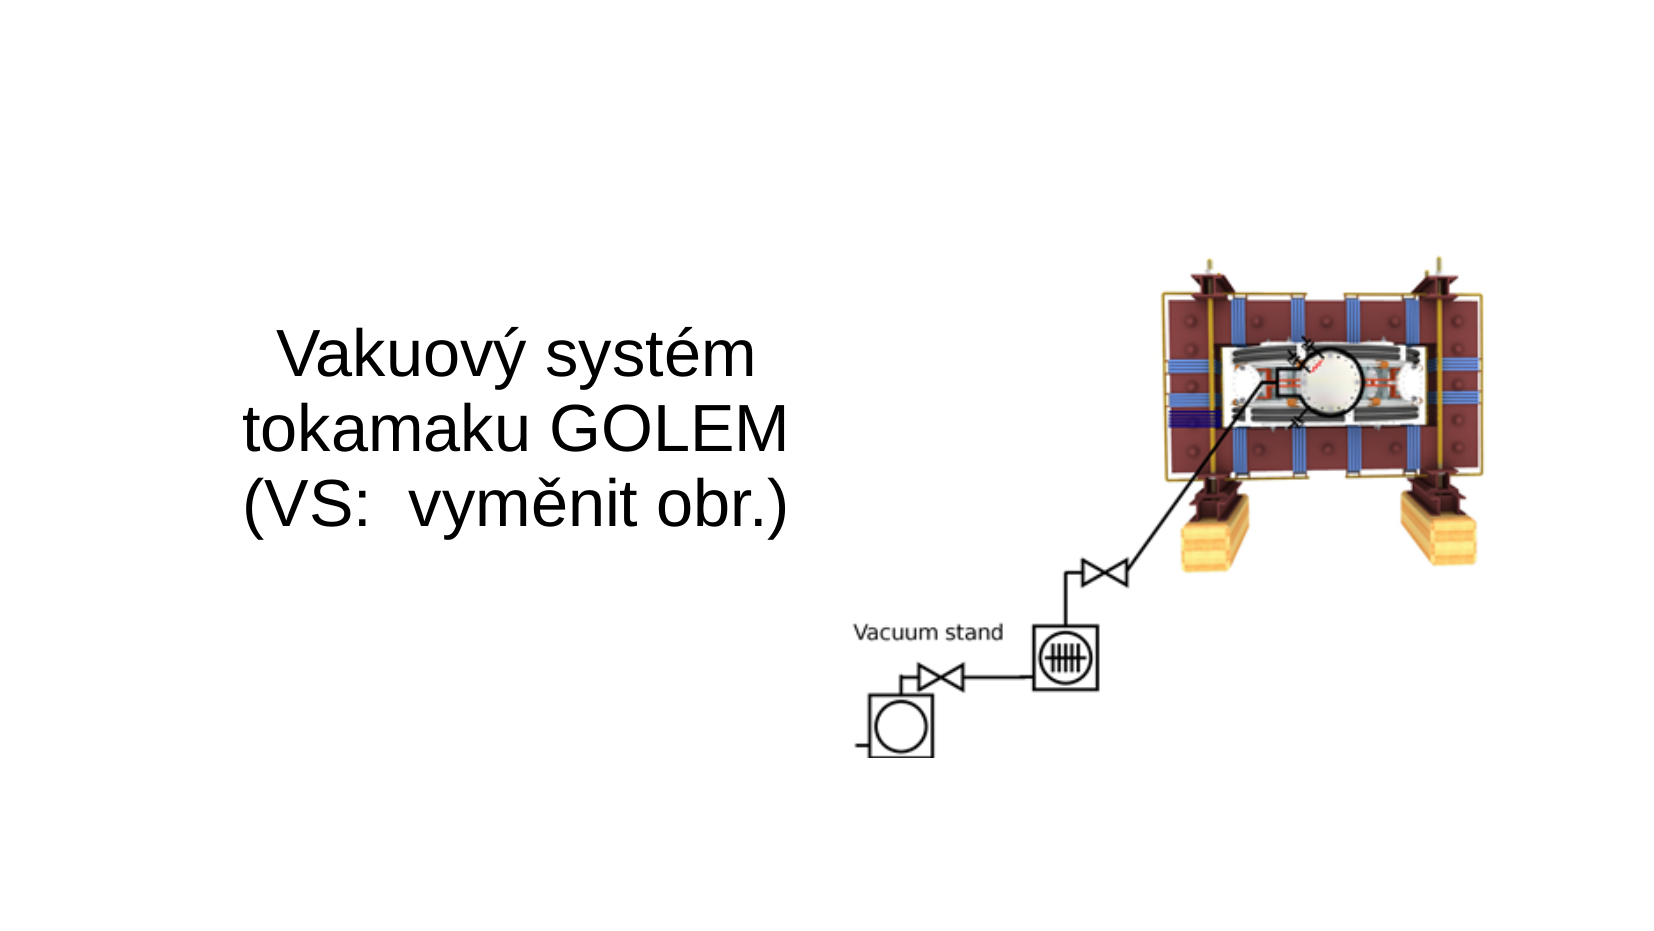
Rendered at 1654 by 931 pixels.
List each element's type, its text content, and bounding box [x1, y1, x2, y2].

subtitle Vakuový systém tokamaku GOLEM (VS: vyměnit obr.) [177, 59, 857, 798]
picture [826, 241, 1506, 758]
